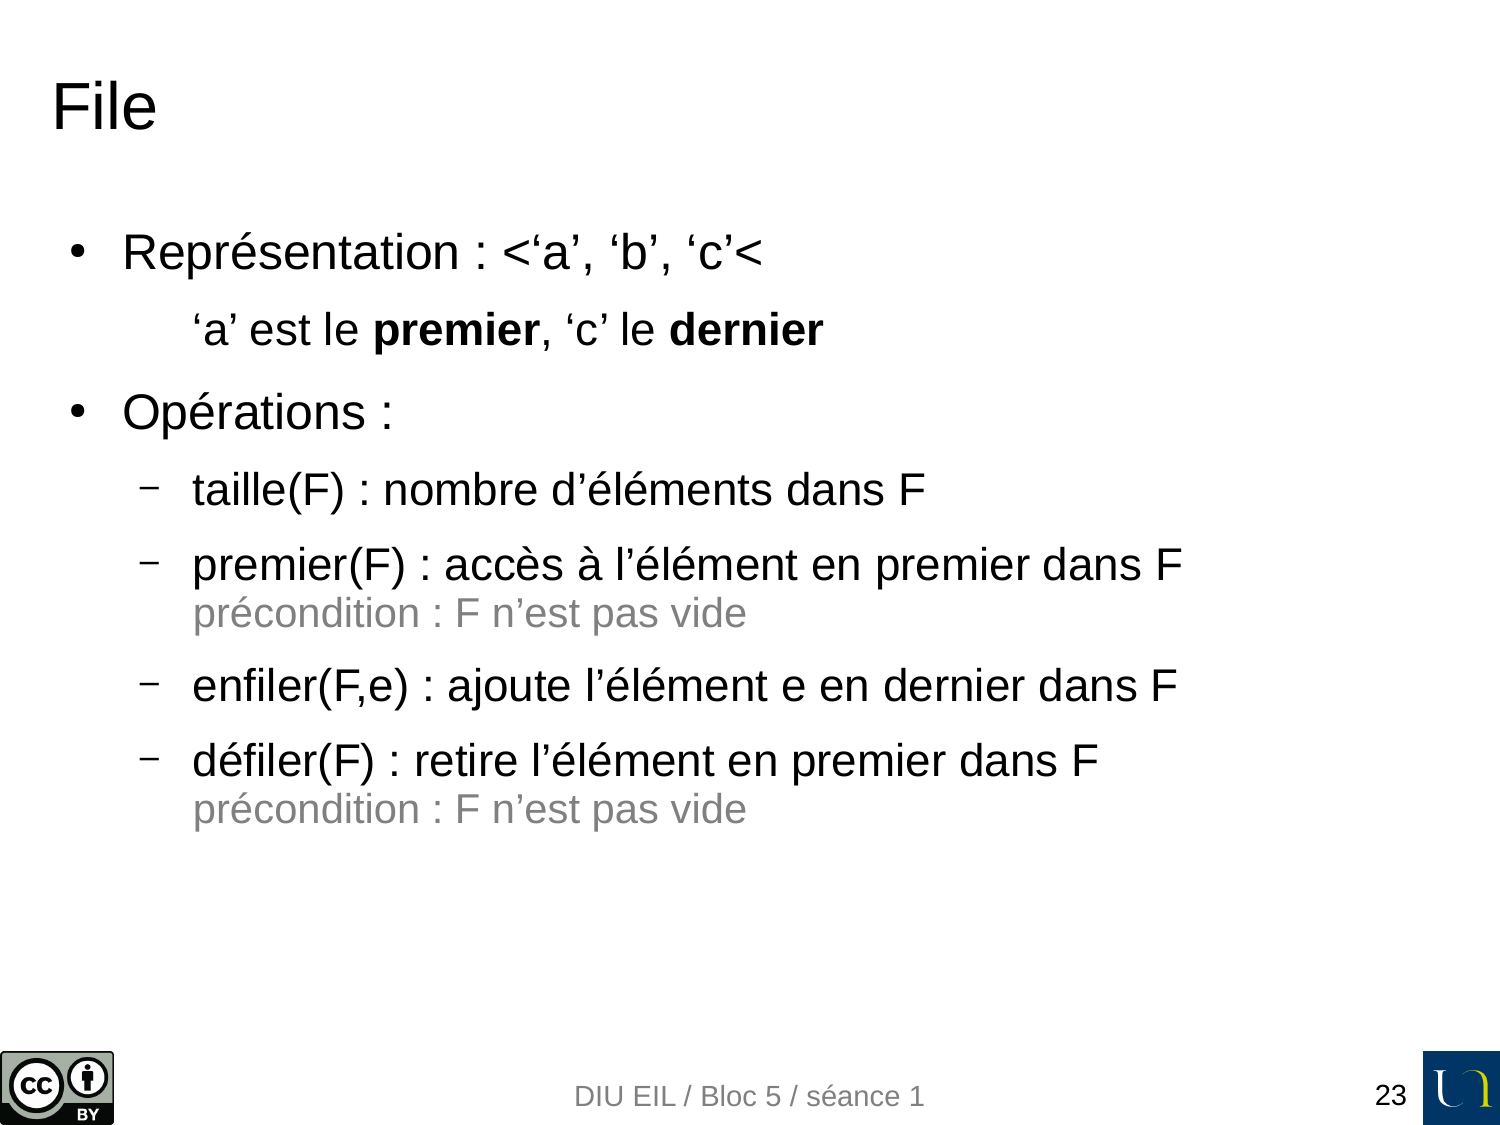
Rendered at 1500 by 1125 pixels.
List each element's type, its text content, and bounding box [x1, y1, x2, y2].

picture [1417, 1051, 1500, 1125]
list Représentation : <‘a’, ‘b’, ‘c’< ‘a’ est le premier, ‘c’ le dernier Opérations : taille(F) : nombre d’éléments dans F premier(F) : accès à l’élément en premier dans F précondition : F n’est pas vide enfiler(F,e) : ajoute l’élément e en dernier dans F défiler(F) : retire l’élément en premier dans F précondition : F n’est pas vide [51, 224, 1449, 1052]
title File [51, 44, 1449, 170]
picture [0, 1051, 114, 1125]
